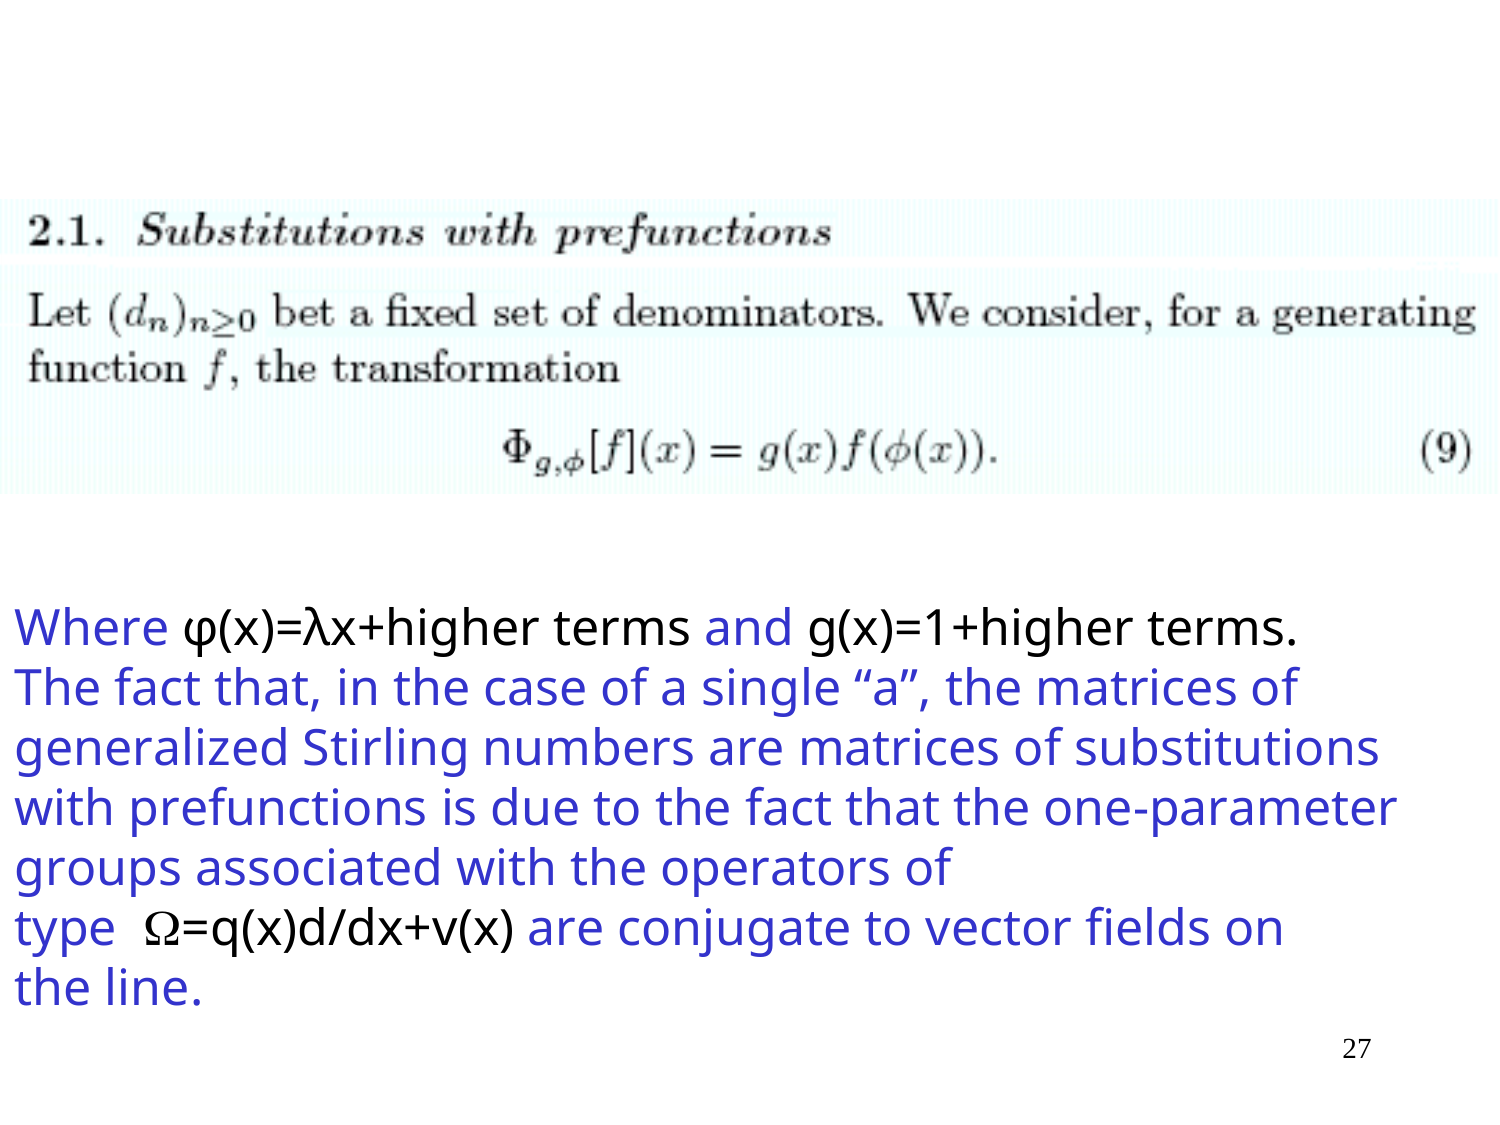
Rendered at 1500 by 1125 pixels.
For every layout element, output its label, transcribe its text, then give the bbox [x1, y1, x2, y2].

picture [0, 199, 1500, 494]
text_box Where φ(x)=λx+higher terms and g(x)=1+higher terms. The fact that, in the case of a single “a”, the matrices of generalized Stirling numbers are matrices of substitutions with prefunctions is due to the fact that the one-parameter groups associated with the operators of type =q(x)d/dx+v(x) are conjugate to vector fields on the line. [0, 587, 1500, 1023]
